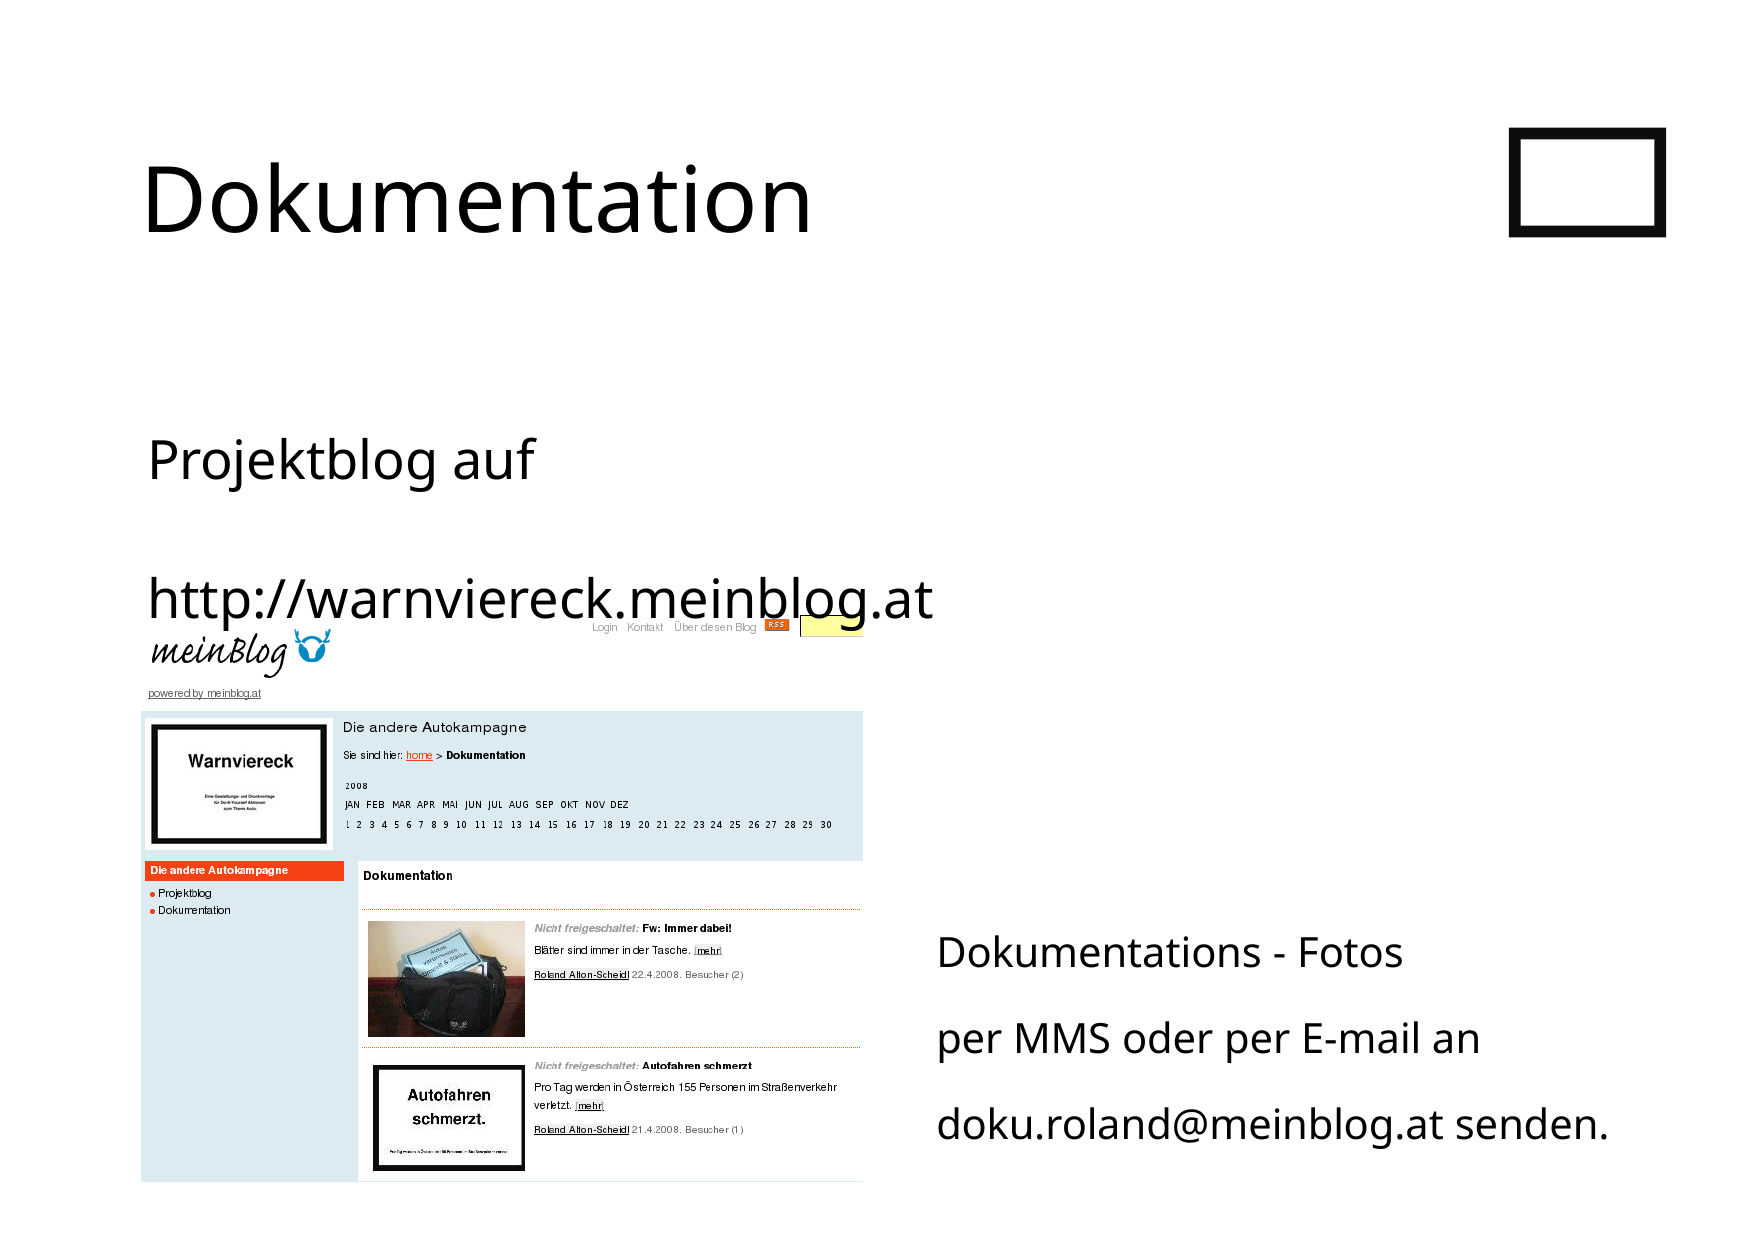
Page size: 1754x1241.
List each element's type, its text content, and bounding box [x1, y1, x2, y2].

list Dokumentations - Fotos per MMS oder per E-mail an doku.roland@meinblog.at senden. [936, 844, 1655, 1241]
text_box Projektblog auf http://warnviereck.meinblog.at [147, 384, 1239, 550]
title Dokumentation [140, 111, 1613, 284]
text_box [1514, 133, 1661, 232]
picture [141, 613, 863, 1182]
